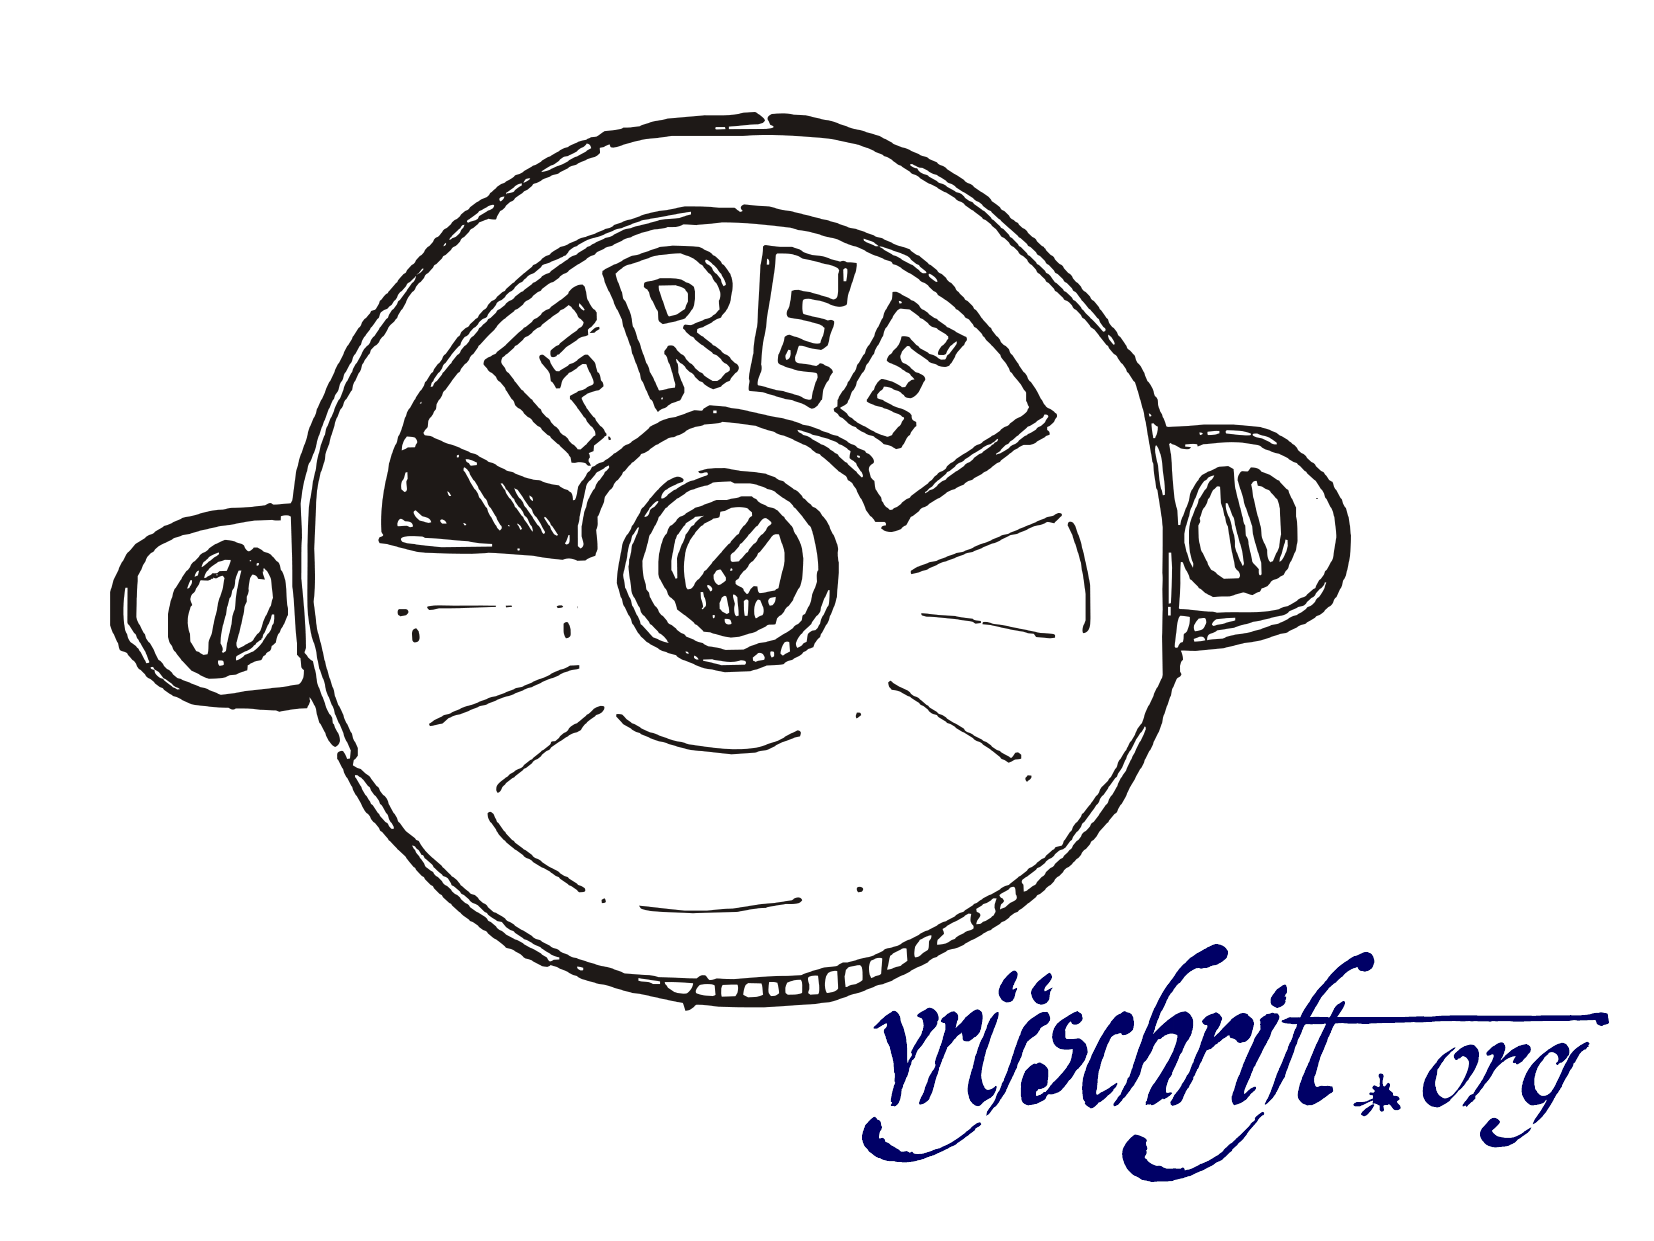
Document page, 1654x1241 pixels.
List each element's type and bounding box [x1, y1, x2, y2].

picture [110, 112, 1609, 1182]
